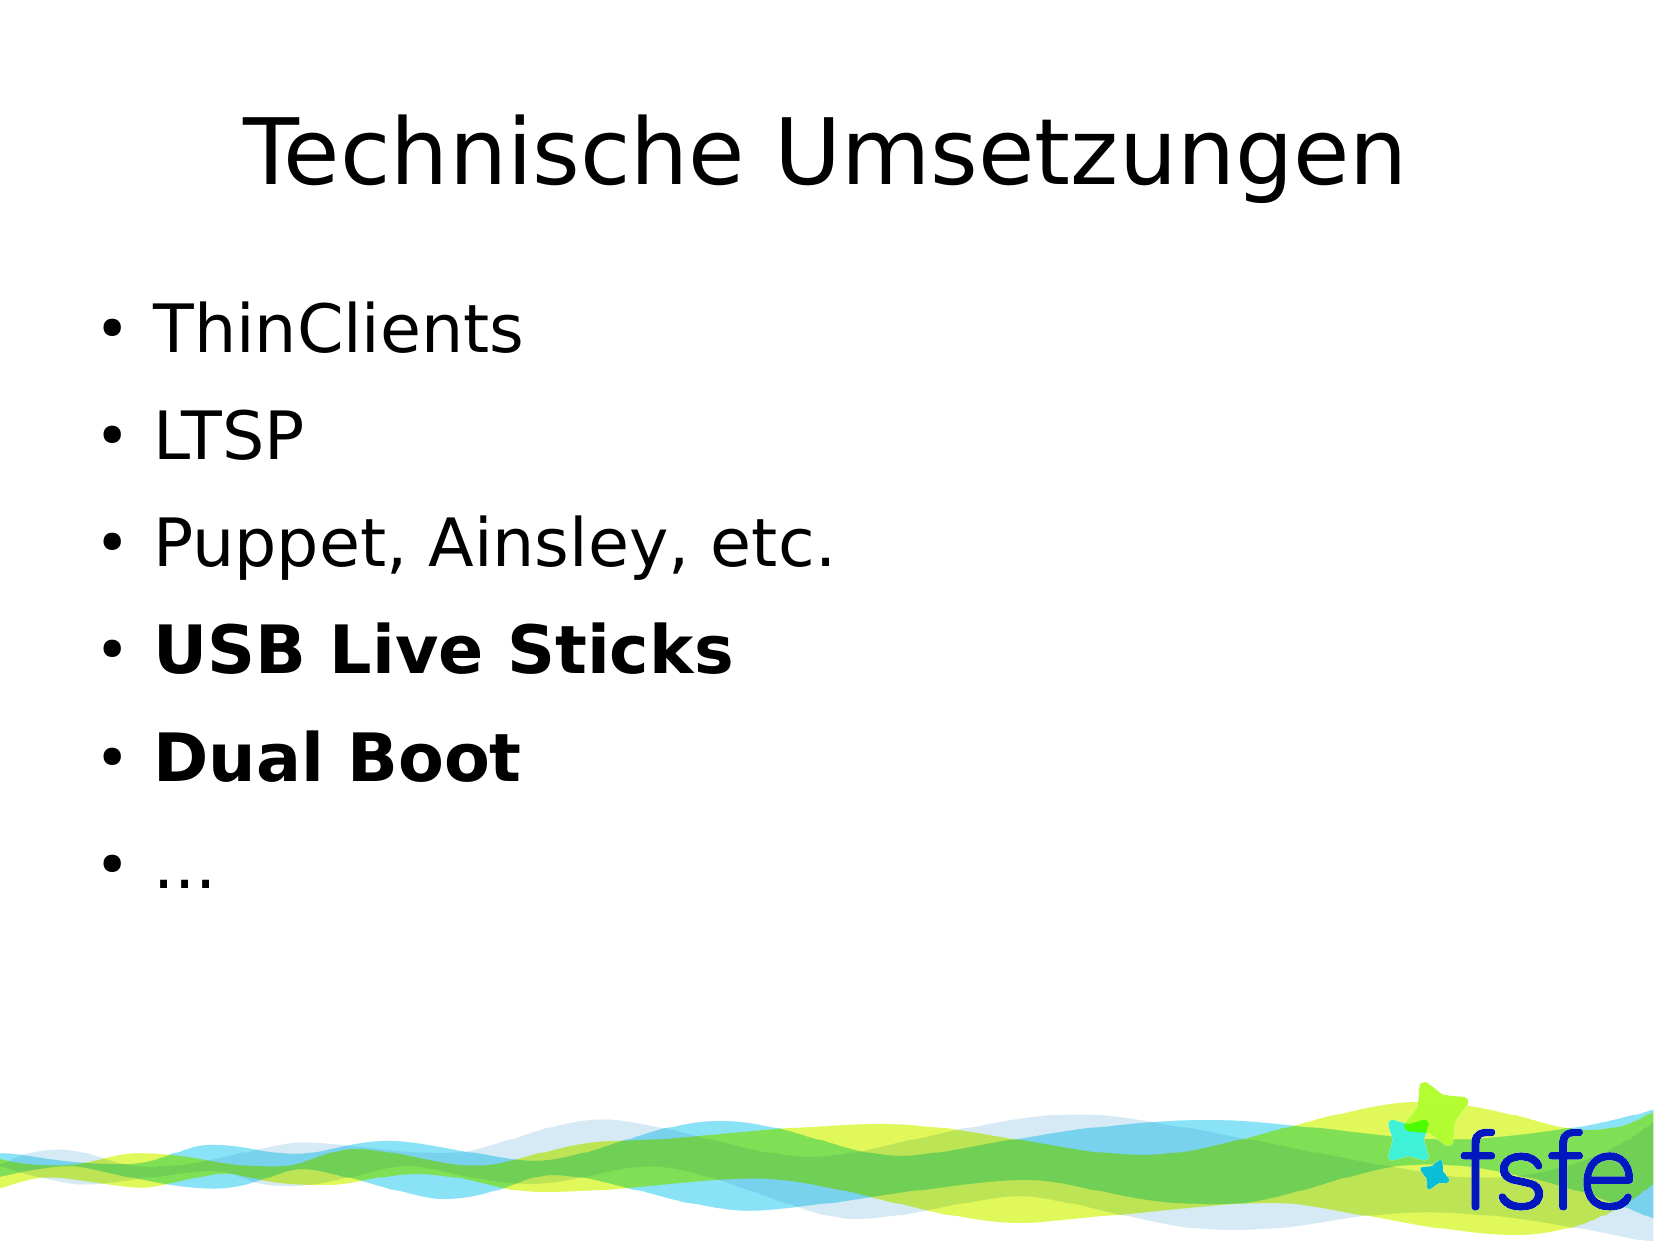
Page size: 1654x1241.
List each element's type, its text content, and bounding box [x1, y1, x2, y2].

picture [0, 1081, 1654, 1241]
title Technische Umsetzungen [82, 49, 1571, 257]
list ThinClients LTSP Puppet, Ainsley, etc. USB Live Sticks Dual Boot ... [82, 290, 1571, 1010]
